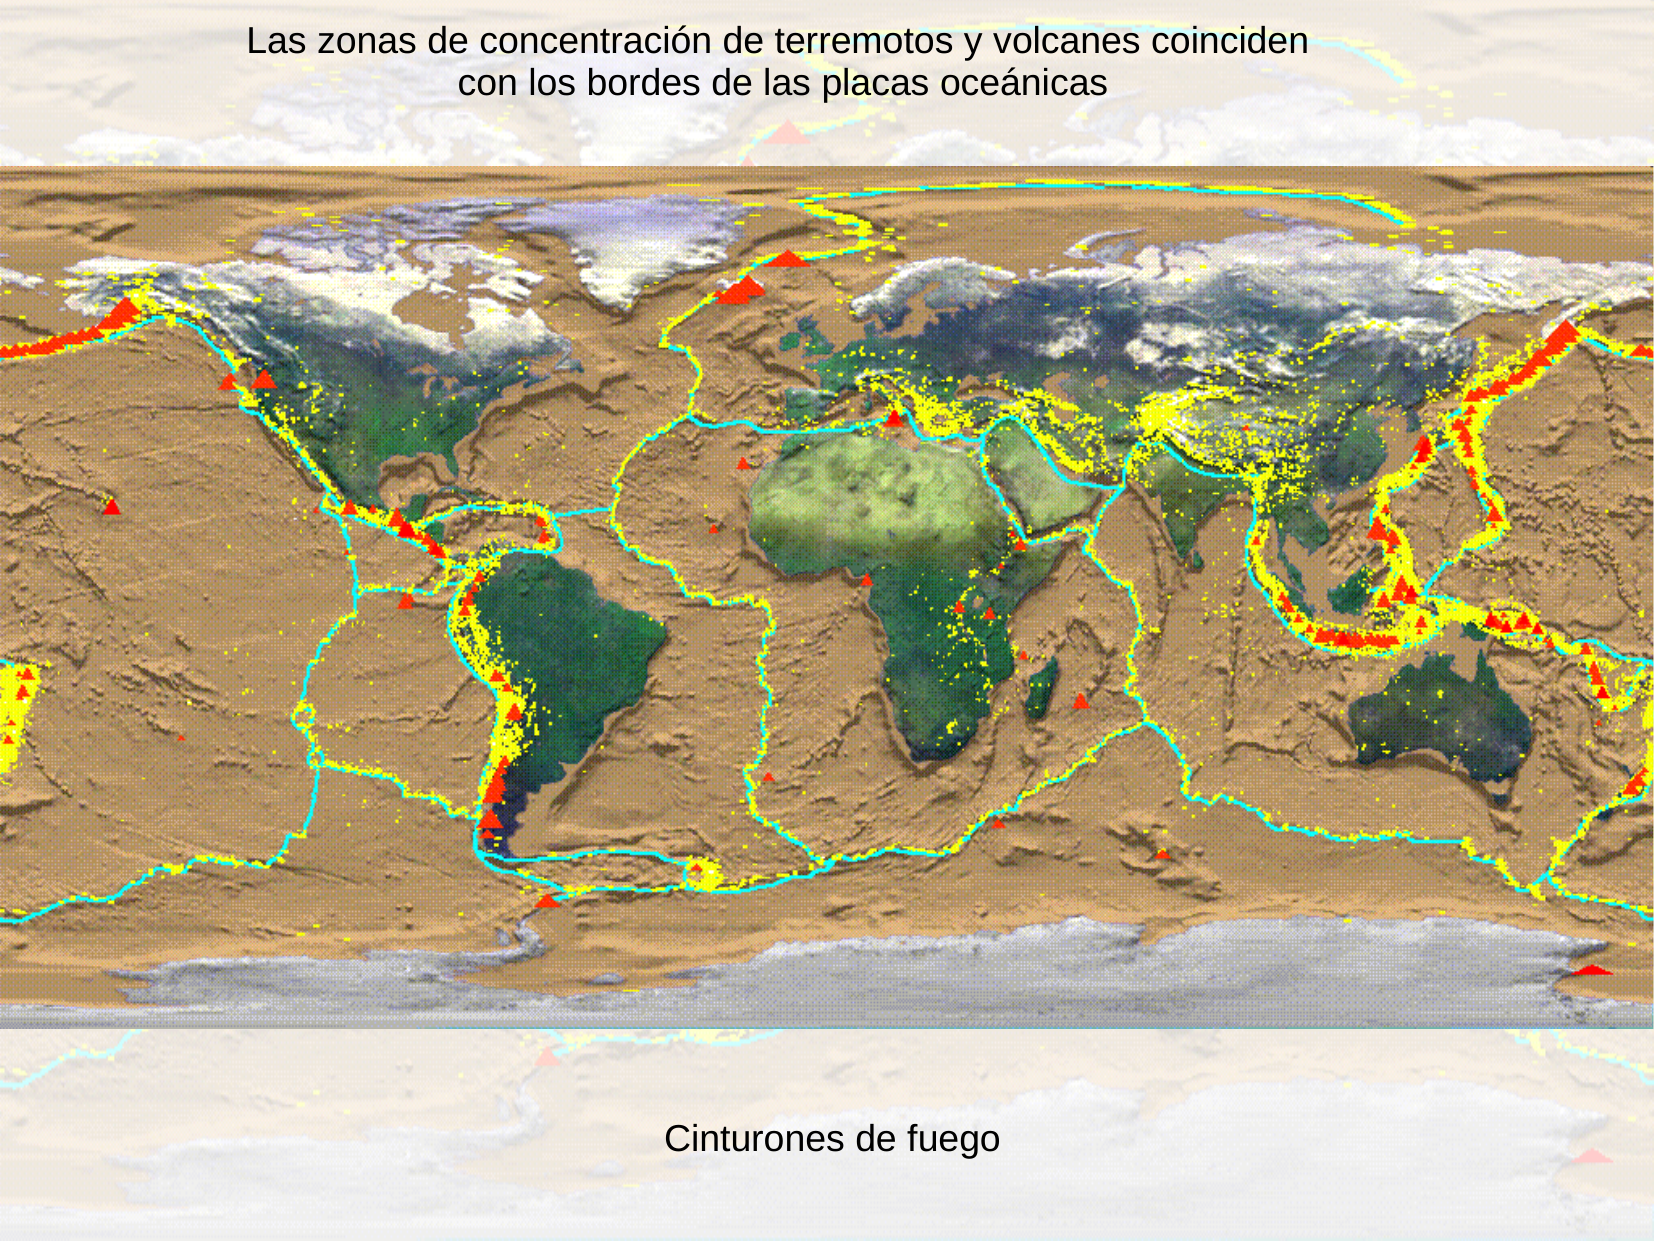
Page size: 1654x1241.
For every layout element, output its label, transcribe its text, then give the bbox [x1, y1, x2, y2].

text_box Cinturones de fuego [649, 1110, 1016, 1168]
text_box Las zonas de concentración de terremotos y volcanes coinciden con los bordes de las placas oceánicas [231, 11, 1335, 130]
picture [0, 0, 1654, 1241]
